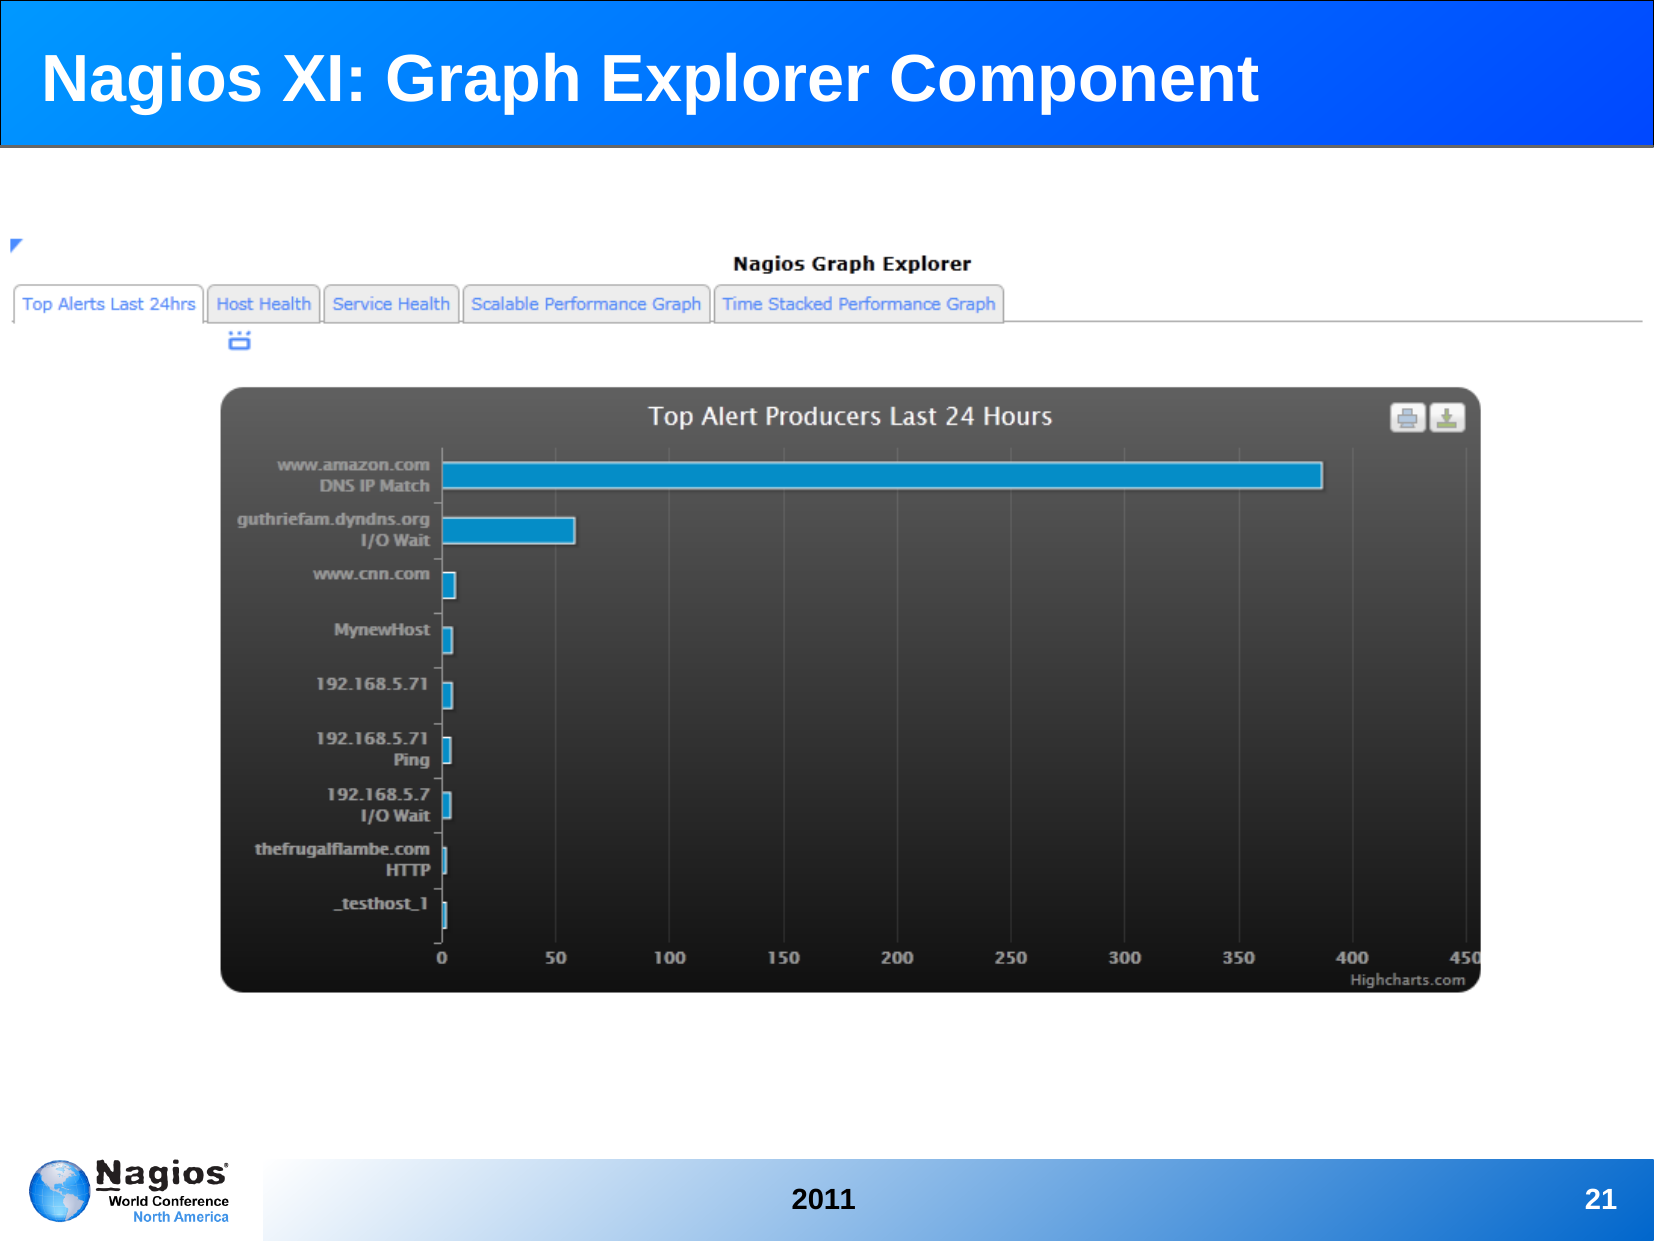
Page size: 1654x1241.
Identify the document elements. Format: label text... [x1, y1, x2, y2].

picture [29, 1159, 229, 1235]
title Nagios XI: Graph Explorer Component [41, 29, 1576, 127]
picture [3, 227, 1654, 1017]
